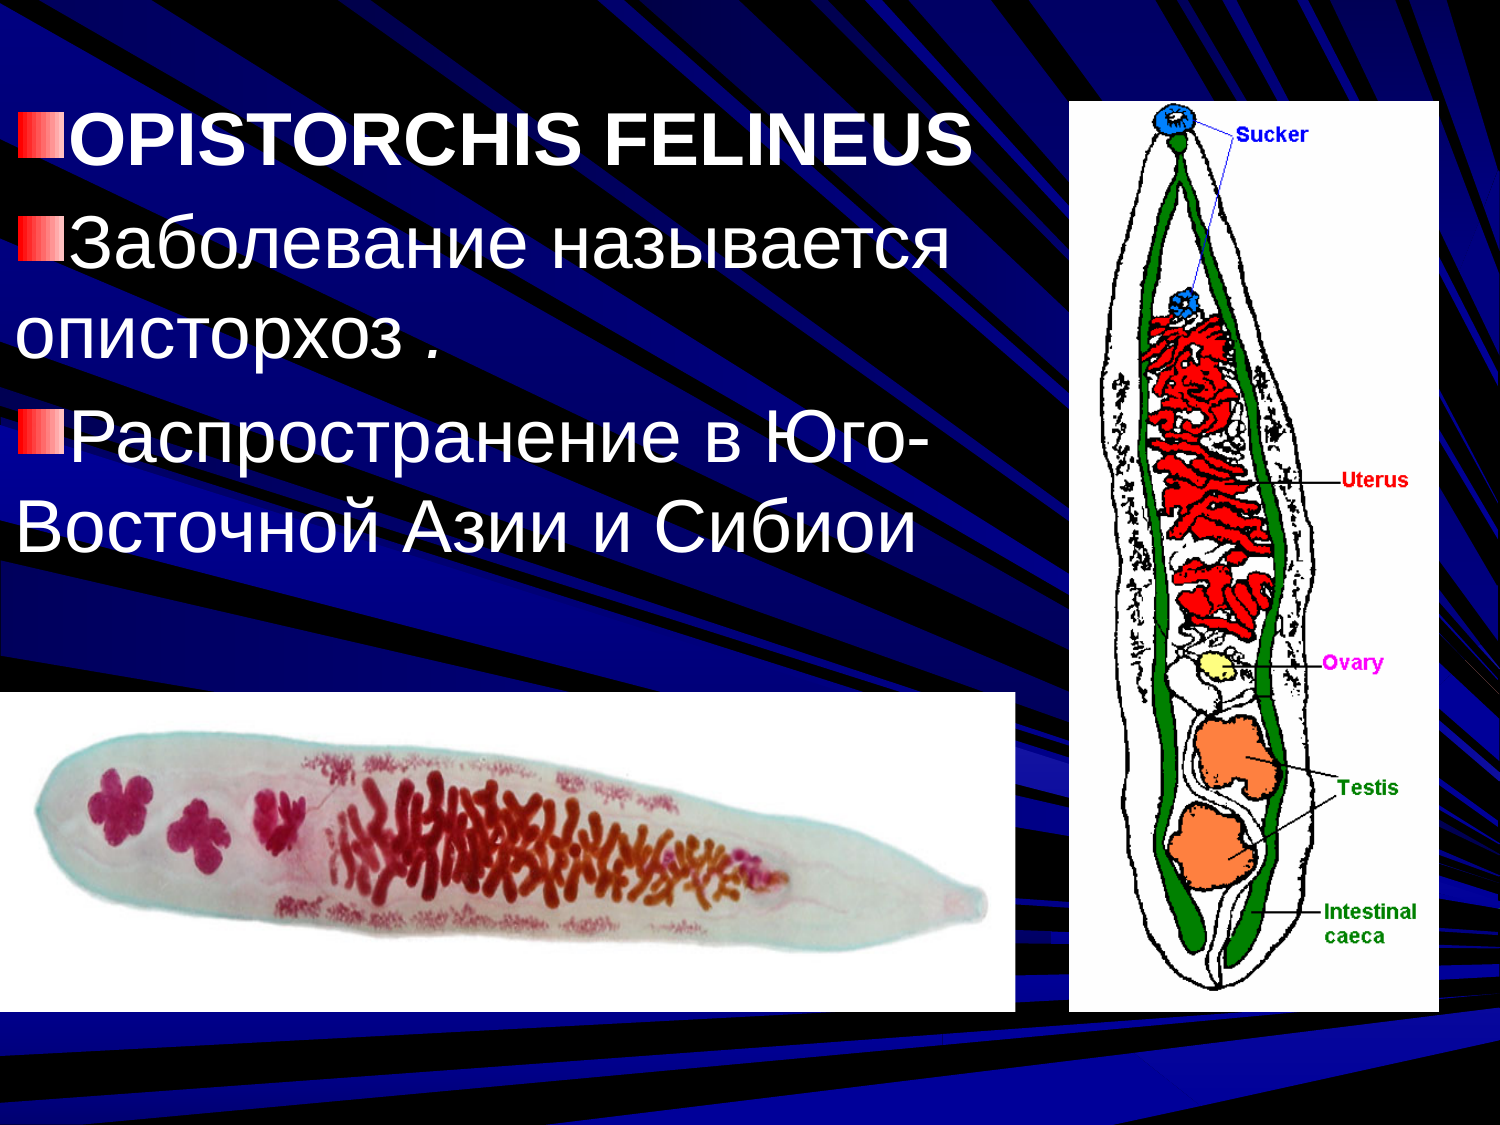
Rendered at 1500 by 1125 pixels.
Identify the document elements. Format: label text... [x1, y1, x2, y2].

picture [1069, 101, 1439, 1012]
list OPISTORCHIS FELINEUS Заболевание называется описторхоз . Распространение в Юго-Восточной Азии и Сибиои [0, 0, 1069, 1125]
picture [0, 692, 1016, 1012]
